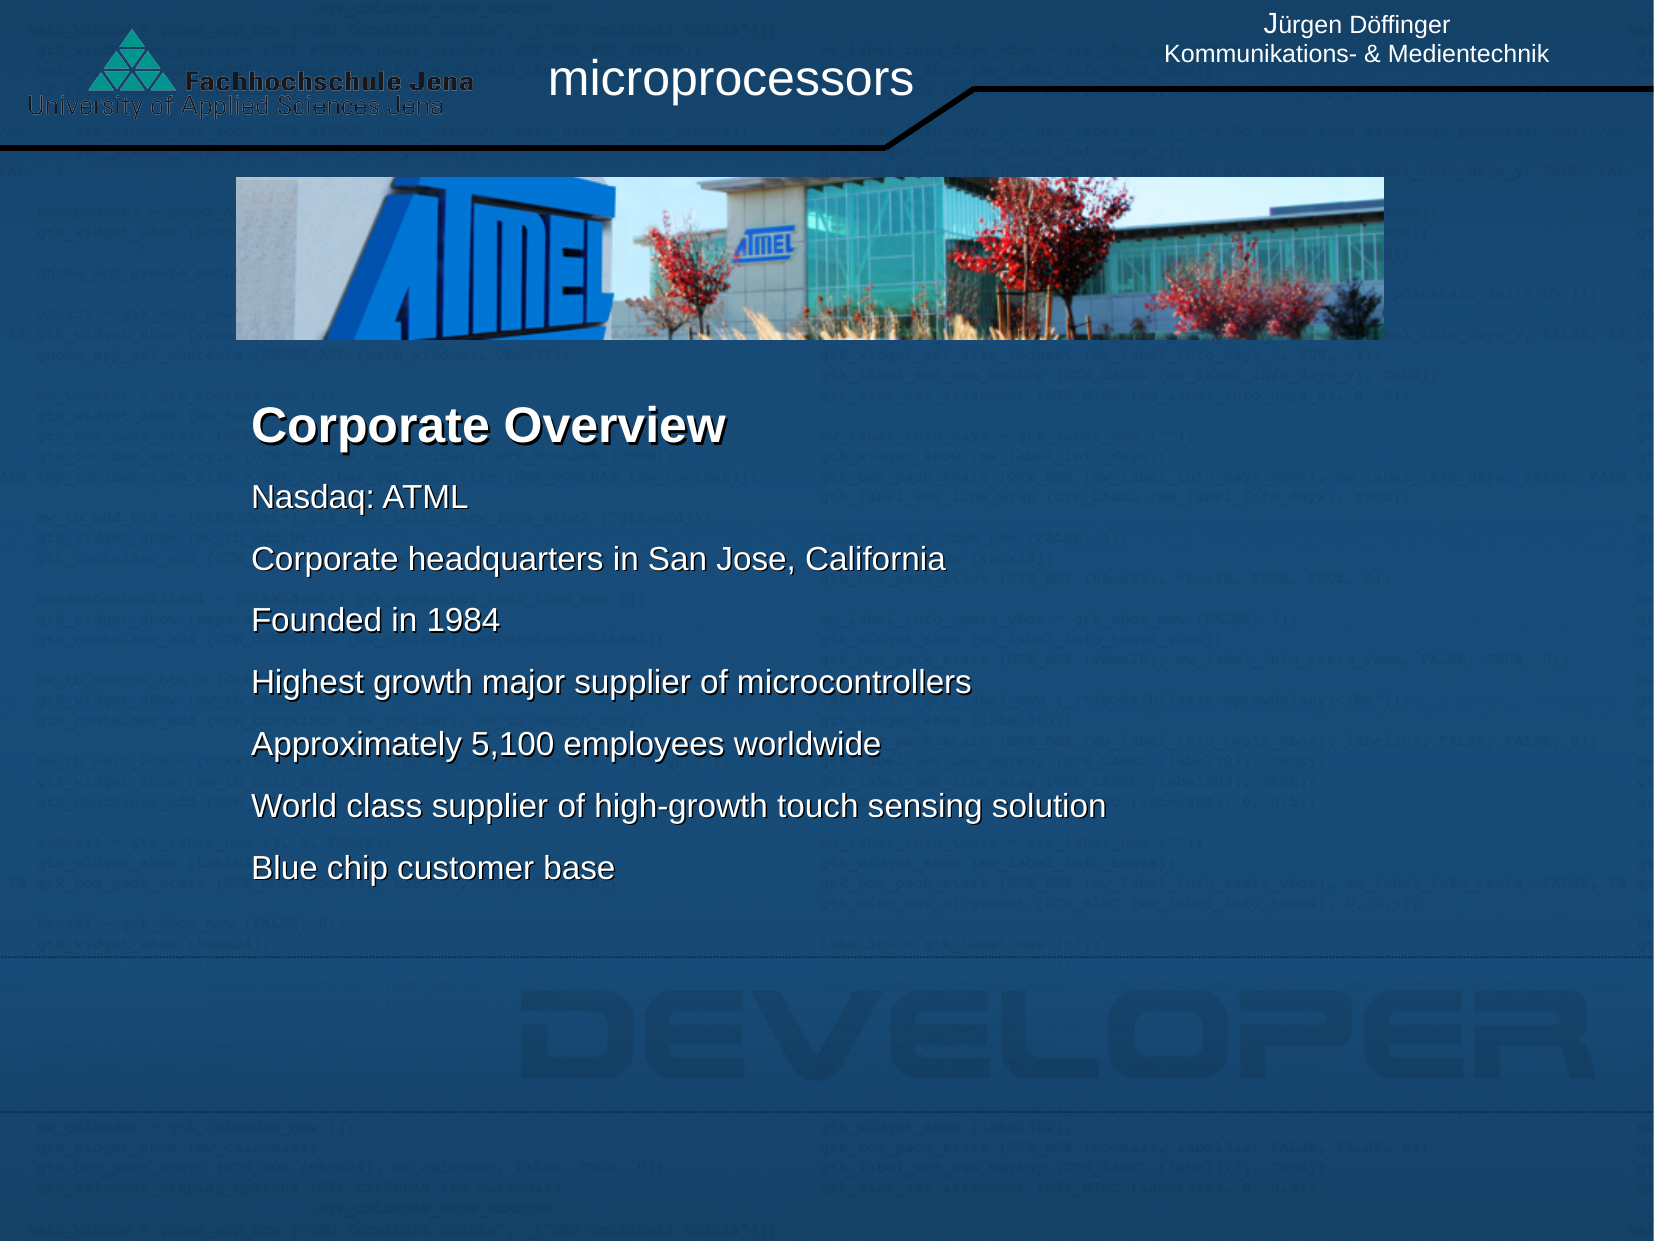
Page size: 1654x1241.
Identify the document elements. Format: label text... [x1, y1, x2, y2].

picture [0, 0, 1654, 145]
picture [0, 92, 1654, 1241]
text_box Jürgen Döffinger Kommunikations- & Medientechnik [1149, 0, 1565, 76]
text_box microprocessors [533, 42, 930, 114]
text_box Corporate Overview Nasdaq: ATML Corporate headquarters in San Jose, California Founded in 1984 Highest growth major supplier of microcontrollers Approximately 5,100 employees worldwide World class supplier of high-growth touch sensing solution Blue chip customer base [236, 390, 1388, 956]
